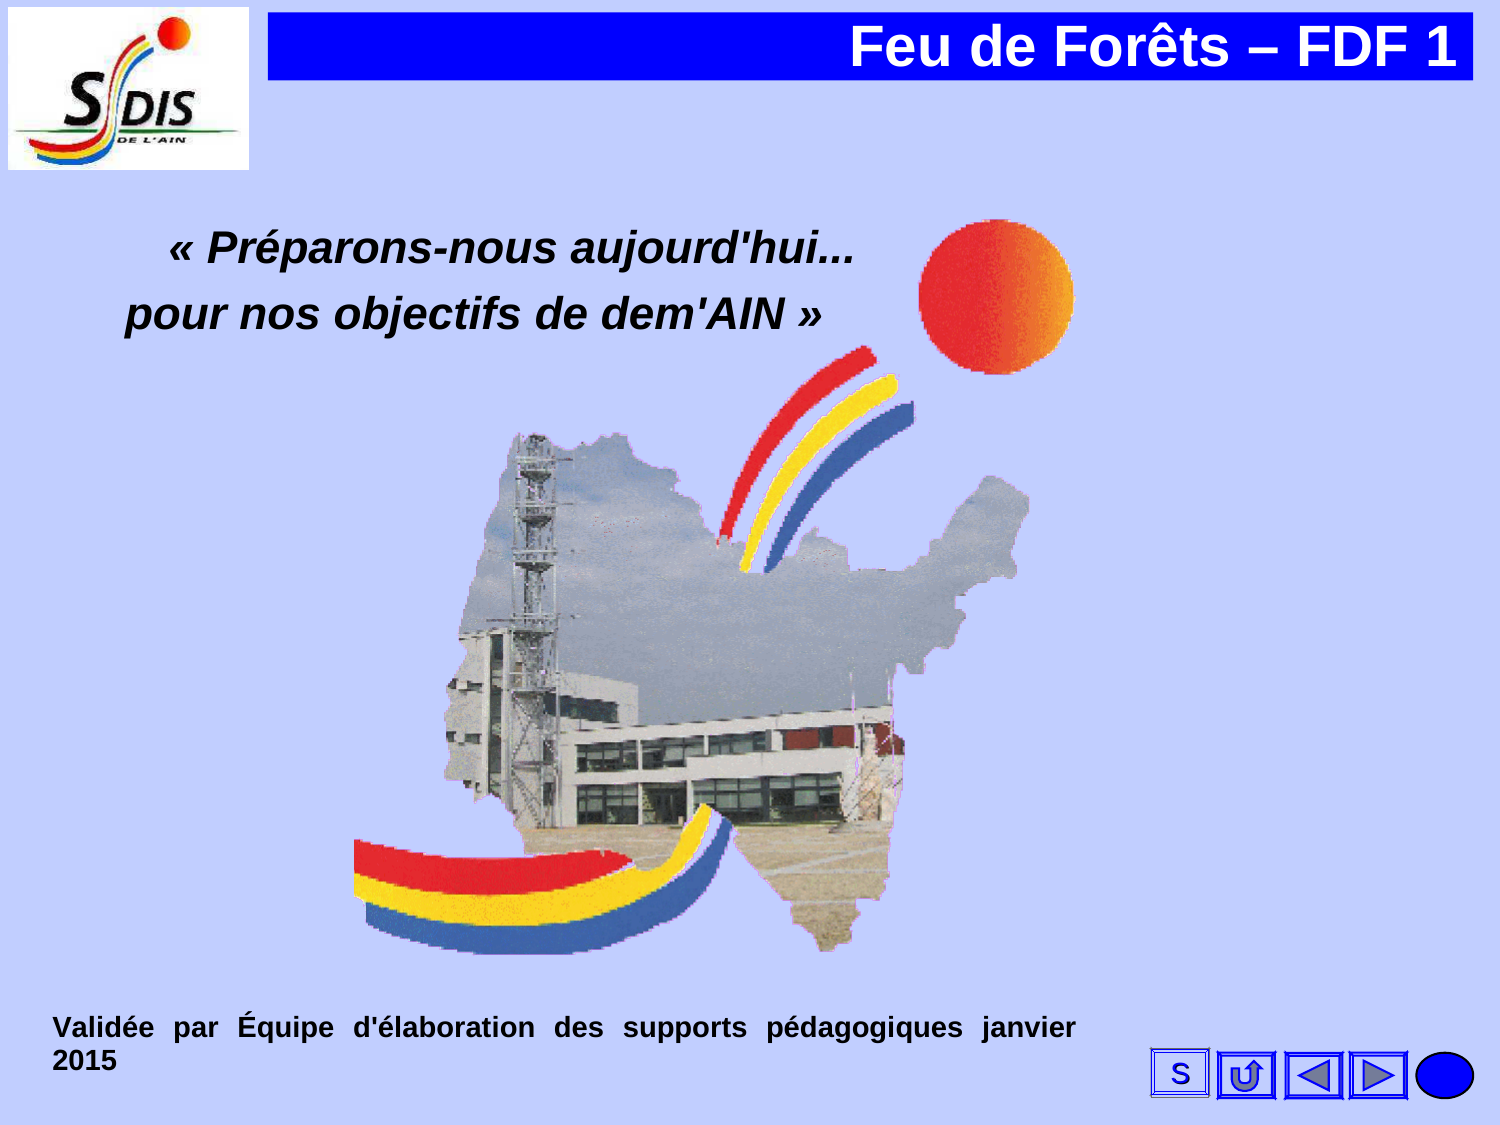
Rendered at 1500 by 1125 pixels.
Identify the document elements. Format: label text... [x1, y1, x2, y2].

text_box [1416, 1052, 1474, 1099]
text_box Validée par Équipe d'élaboration des supports pédagogiques janvier 2015 [37, 1003, 1093, 1086]
picture [354, 26, 1150, 1125]
list « Préparons-nous aujourd'hui... pour nos objectifs de dem'AIN » [53, 214, 916, 463]
picture [8, 7, 249, 170]
text_box Feu de Forêts – FDF 1 [267, 12, 1474, 81]
